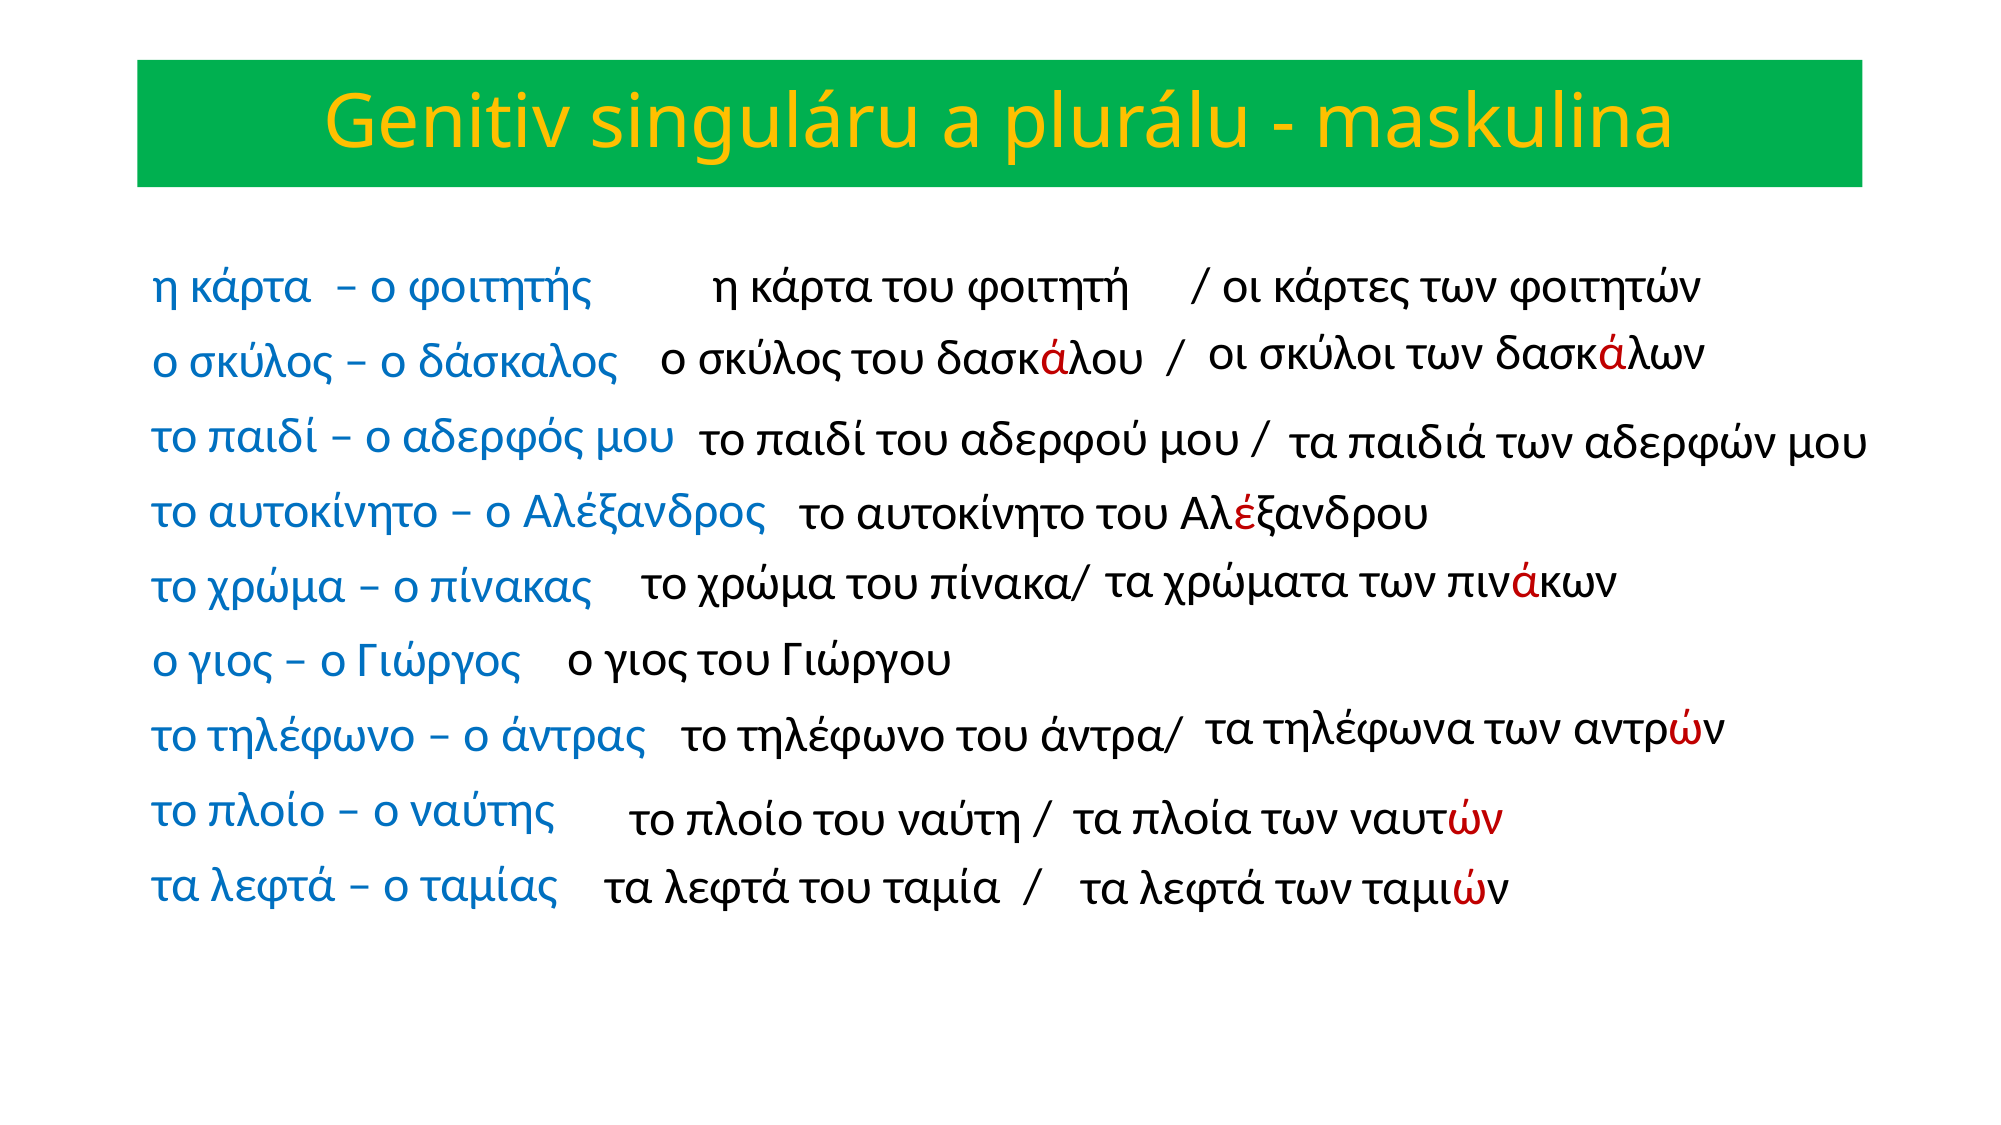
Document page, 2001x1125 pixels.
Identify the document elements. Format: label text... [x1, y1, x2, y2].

text_box το τηλέφωνο του άντρα/ [667, 693, 1205, 770]
text_box τα τηλέφωνα των αντρών [1191, 687, 1747, 764]
text_box τα λεφτά του ταμία / [590, 846, 1063, 922]
text_box / οι κάρτες των φοιτητών [1176, 244, 1841, 321]
title Genitiv singuláru a plurálu - maskulina [137, 59, 1863, 188]
text_box τα πλοία των ναυτών [1059, 776, 1524, 847]
text_box οι σκύλοι των δασκάλων [1193, 312, 1726, 388]
list η κάρτα – ο φοιτητής ο σκύλος – ο δάσκαλος το παιδί – ο αδερφός μου το αυτοκίνητο – ο Αλέξανδρος το χρώμα – ο πίνακας ο γιος – ο Γιώργος το τηλέφωνο – ο άντρας το πλοίο – ο ναύτης τα λεφτά – ο ταμίας [137, 252, 1863, 1014]
text_box το πλοίο του ναύτη / [615, 777, 1072, 854]
text_box ο σκύλος του δασκάλου / [645, 317, 1206, 393]
text_box το αυτοκίνητο του Αλέξανδρου [785, 471, 1452, 541]
text_box το παιδί του αδερφού μου / [685, 397, 1304, 474]
text_box τα λεφτά των ταμιών [1066, 847, 1530, 924]
text_box ο γιος του Γιώργου [552, 617, 973, 694]
text_box τα χρώματα των πινάκων [1091, 540, 1640, 617]
text_box η κάρτα του φοιτητή [697, 244, 1151, 317]
text_box τα παιδιά των αδερφών μου [1275, 401, 1902, 478]
text_box το χρώμα του πίνακα/ [627, 541, 1112, 618]
